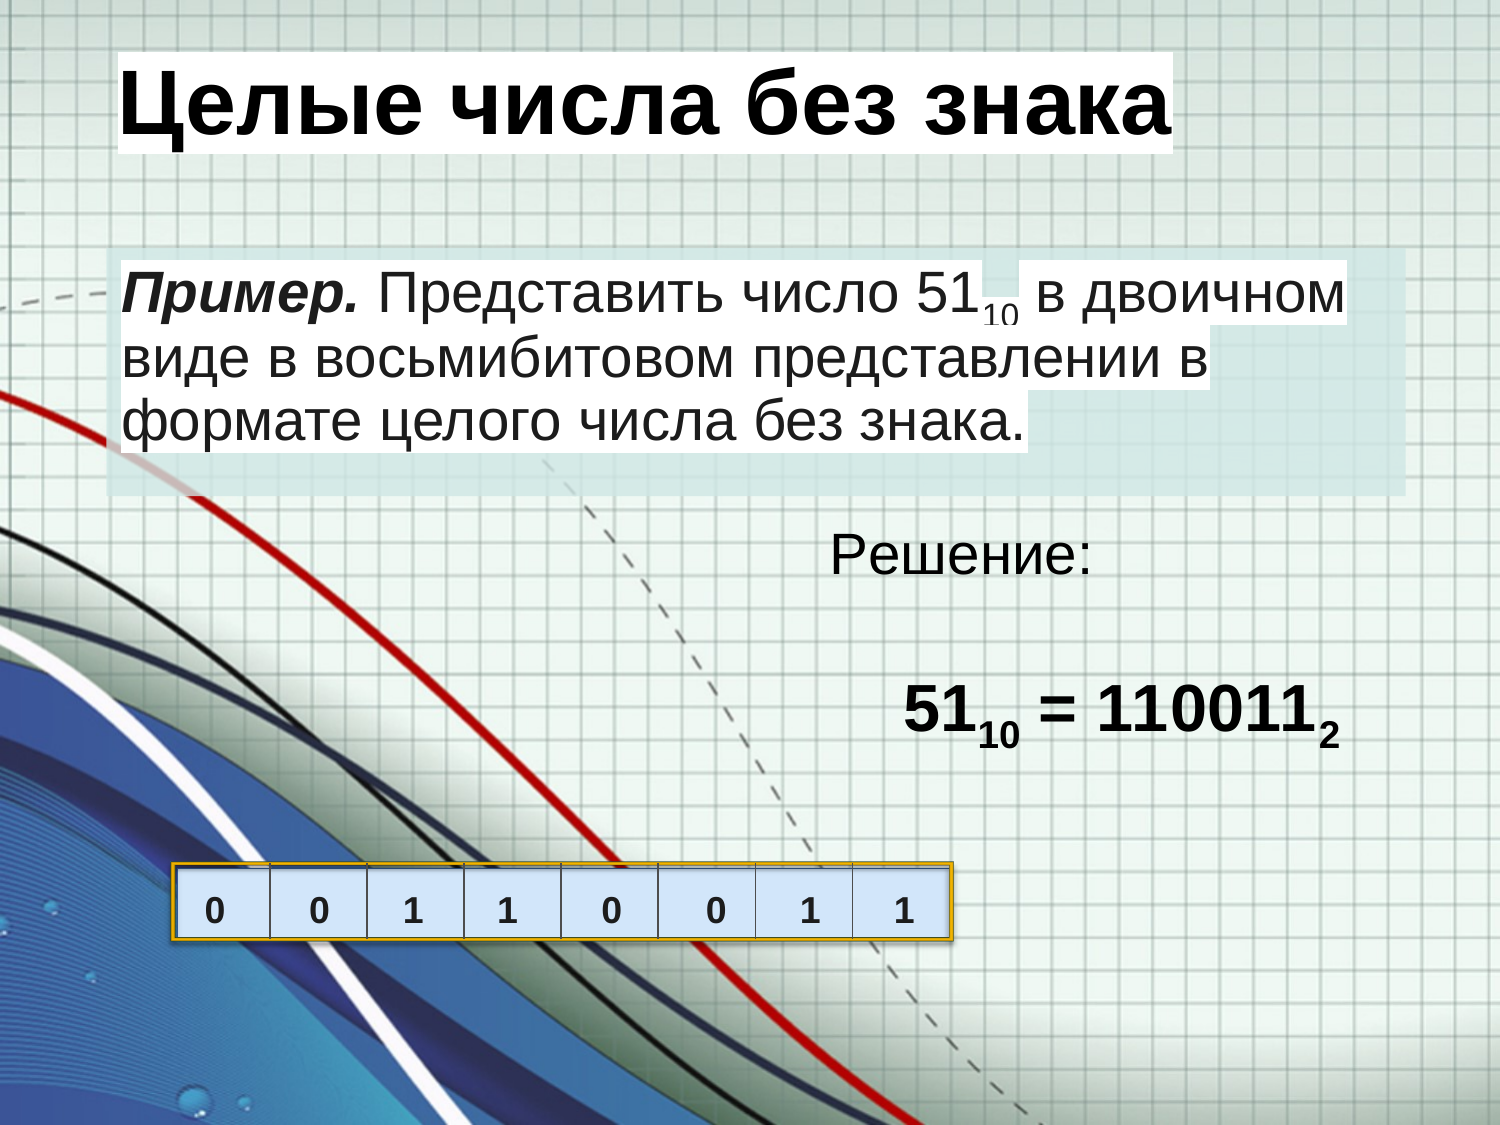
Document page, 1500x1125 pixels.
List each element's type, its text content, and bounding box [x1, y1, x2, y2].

text_box Решение: 5110 = 1100112 [814, 517, 1406, 827]
title Целые числа без знака [103, 32, 1397, 178]
list Пример. Представить число 5110 в двоичном виде в восьмибитовом представлении в формате целого числа без знака. [106, 248, 1406, 497]
text_box 0 0 1 1 0 0 1 1 [189, 878, 932, 939]
picture [0, 0, 1500, 1125]
